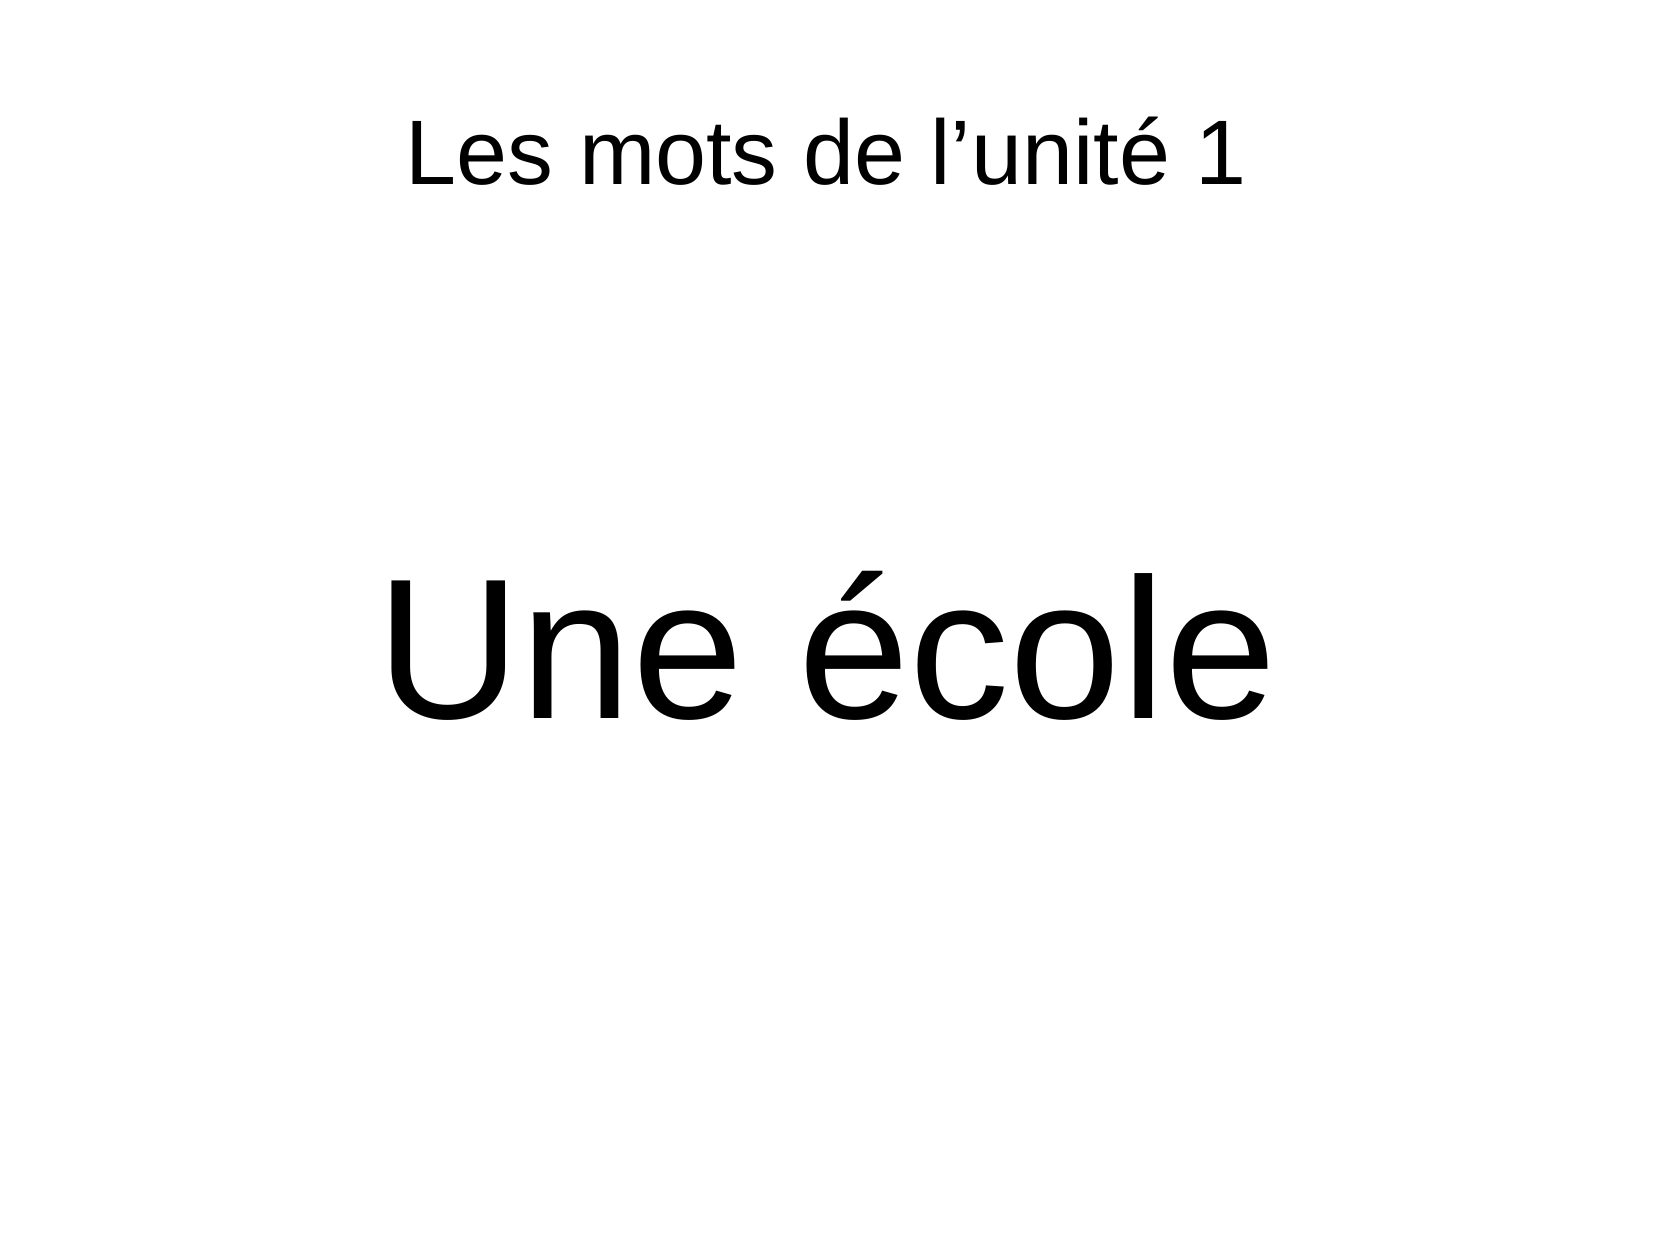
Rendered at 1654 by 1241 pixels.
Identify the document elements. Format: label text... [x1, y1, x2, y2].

title Les mots de l’unité 1 [82, 49, 1571, 257]
subtitle Une école [82, 290, 1571, 1010]
